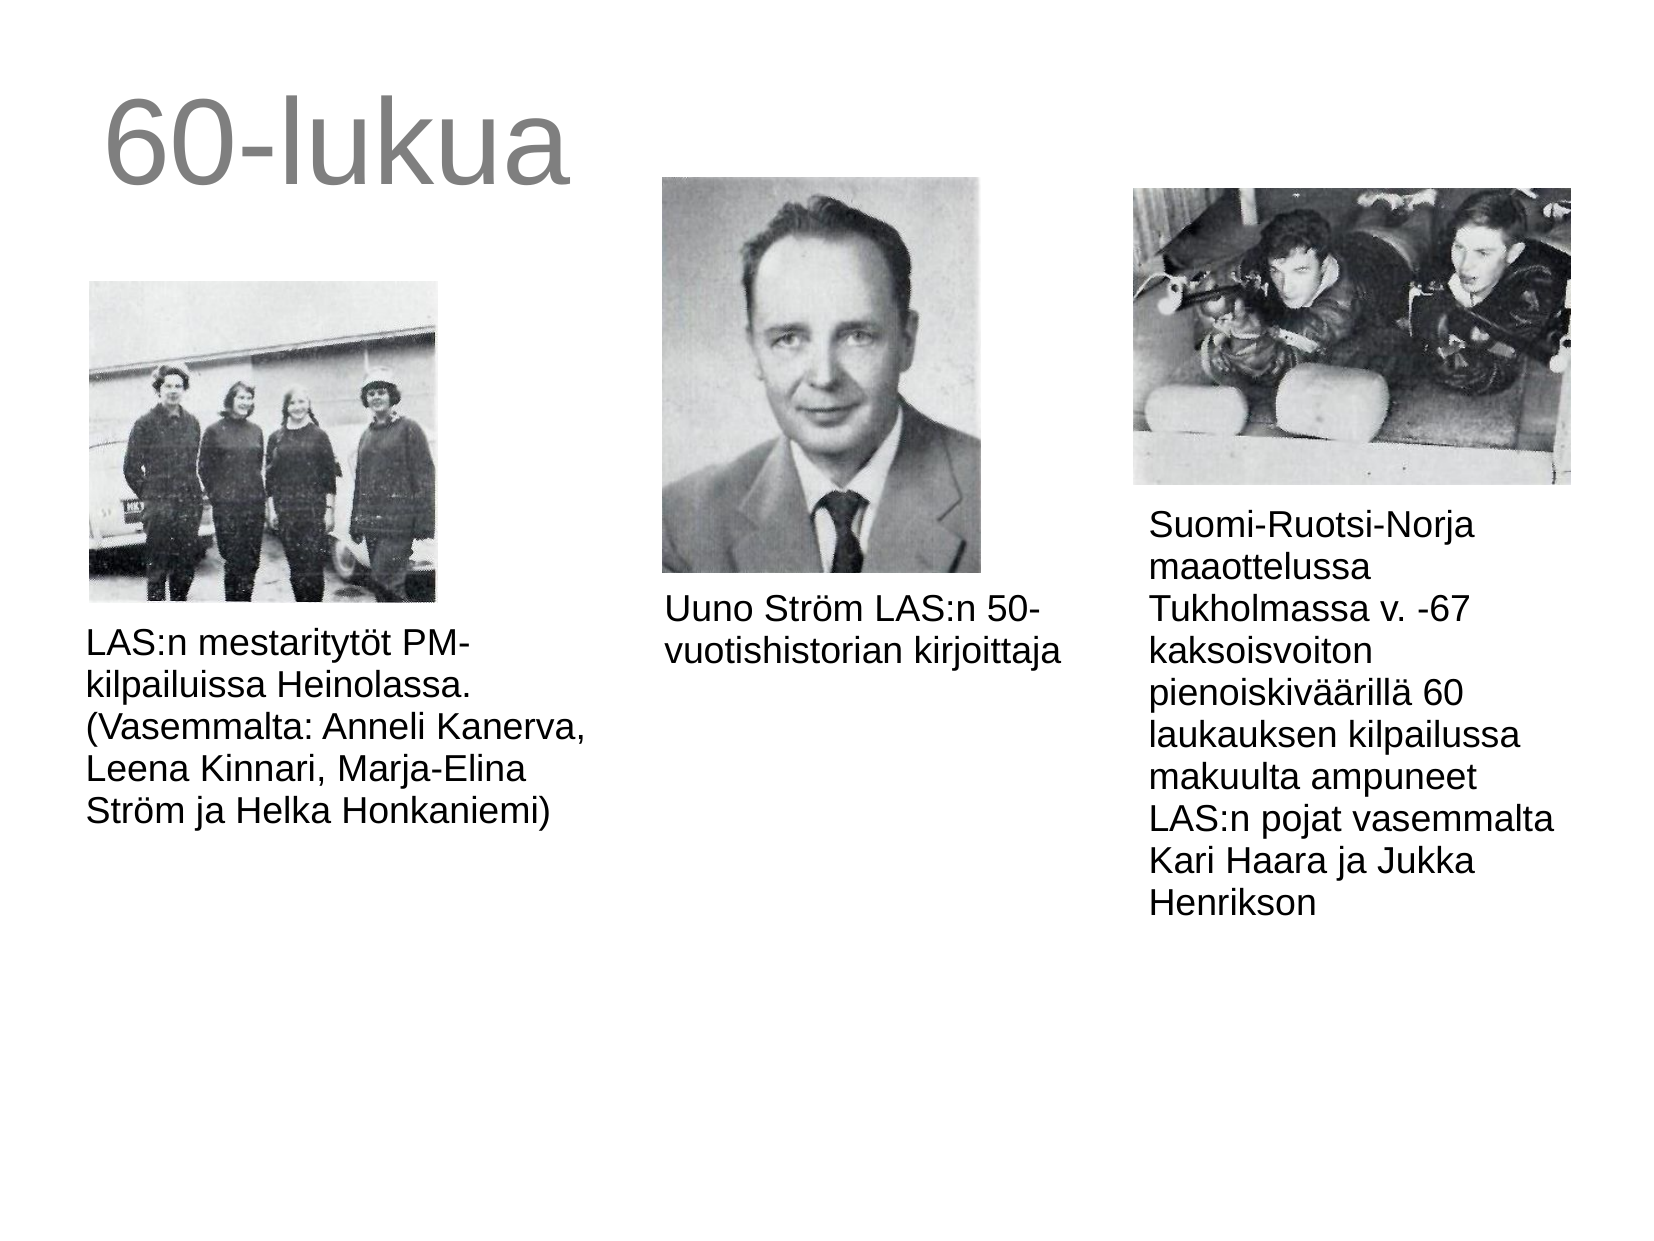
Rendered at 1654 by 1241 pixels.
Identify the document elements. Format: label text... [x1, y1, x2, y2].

text_box Suomi-Ruotsi-Norja maaottelussa Tukholmassa v. -67 kaksoisvoiton pienoiskiväärillä 60 laukauksen kilpailussa makuulta ampuneet LAS:n pojat vasemmalta Kari Haara ja Jukka Henrikson [1133, 496, 1583, 931]
text_box Uuno Ström LAS:n 50-vuotishistorian kirjoittaja [649, 579, 1099, 721]
picture [89, 281, 438, 603]
picture [662, 177, 981, 573]
title 60-lukua [82, 5, 591, 280]
text_box LAS:n mestaritytöt PM-kilpailuissa Heinolassa. (Vasemmalta: Anneli Kanerva, Leena Kinnari, Marja-Elina Ström ja Helka Honkaniemi) [70, 614, 615, 839]
picture [1133, 188, 1571, 485]
